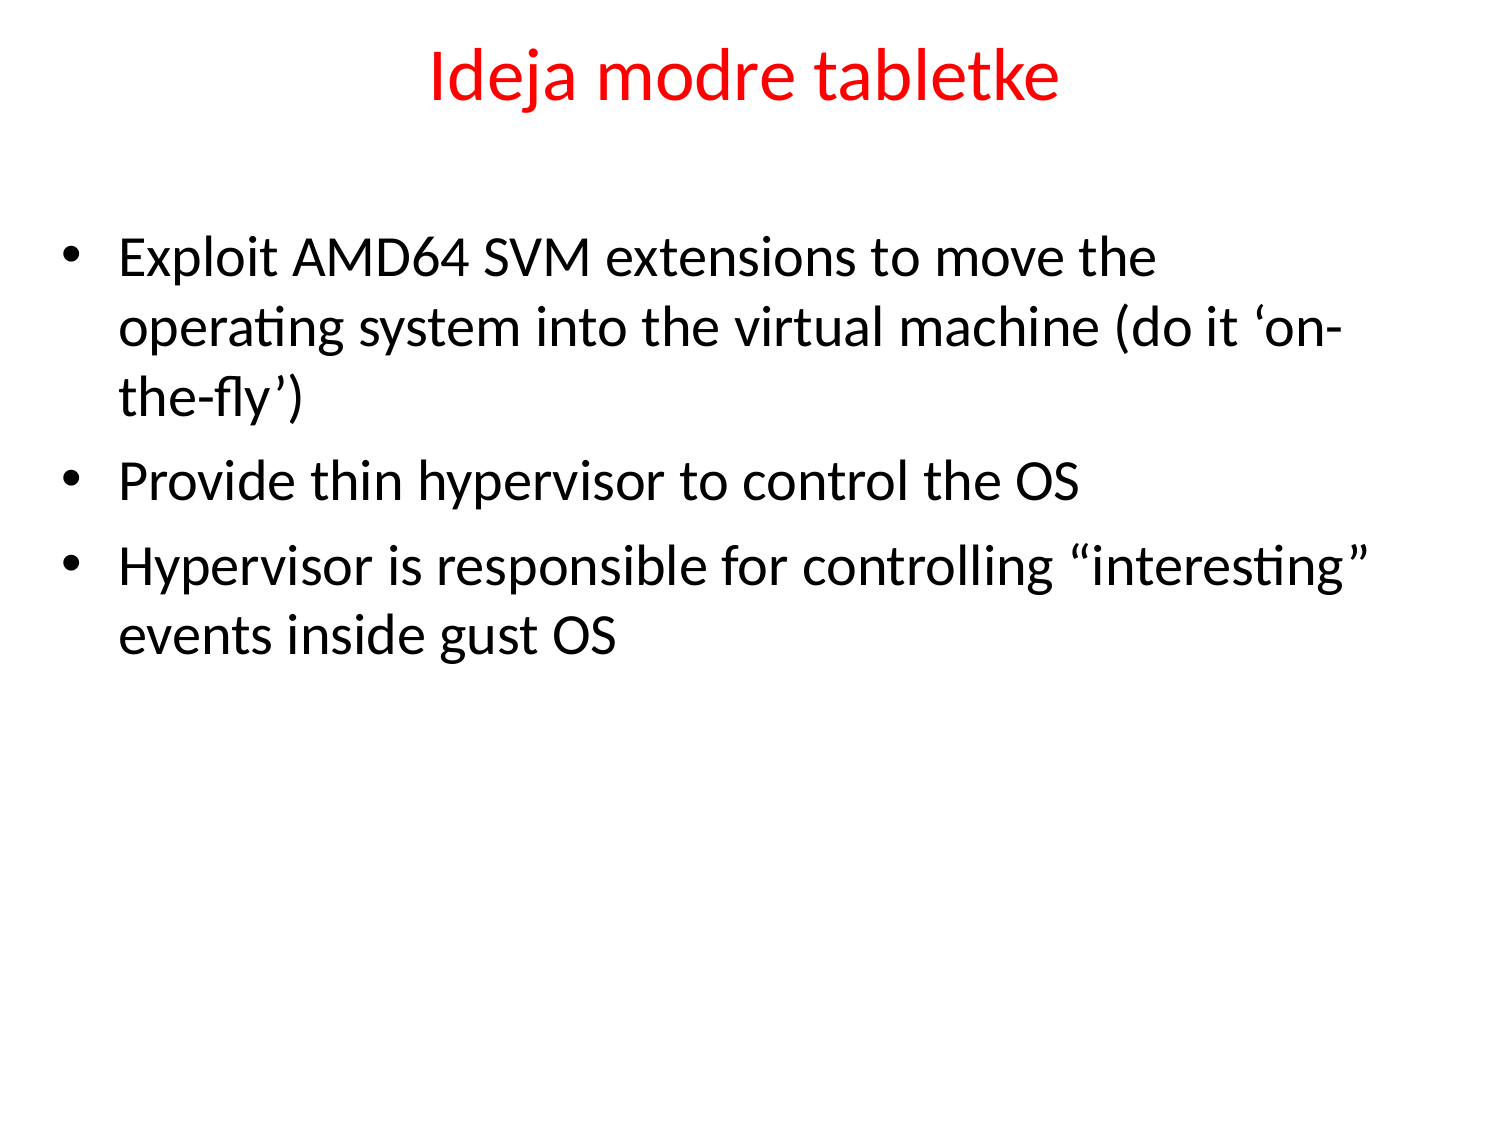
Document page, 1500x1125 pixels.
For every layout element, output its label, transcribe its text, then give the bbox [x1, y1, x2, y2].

title Ideja modre tabletke [70, 0, 1421, 141]
list Exploit AMD64 SVM extensions to move the operating system into the virtual machine (do it ‘on-the-fly’) Provide thin hypervisor to control the OS Hypervisor is responsible for controlling “interesting” events inside gust OS [46, 210, 1397, 954]
